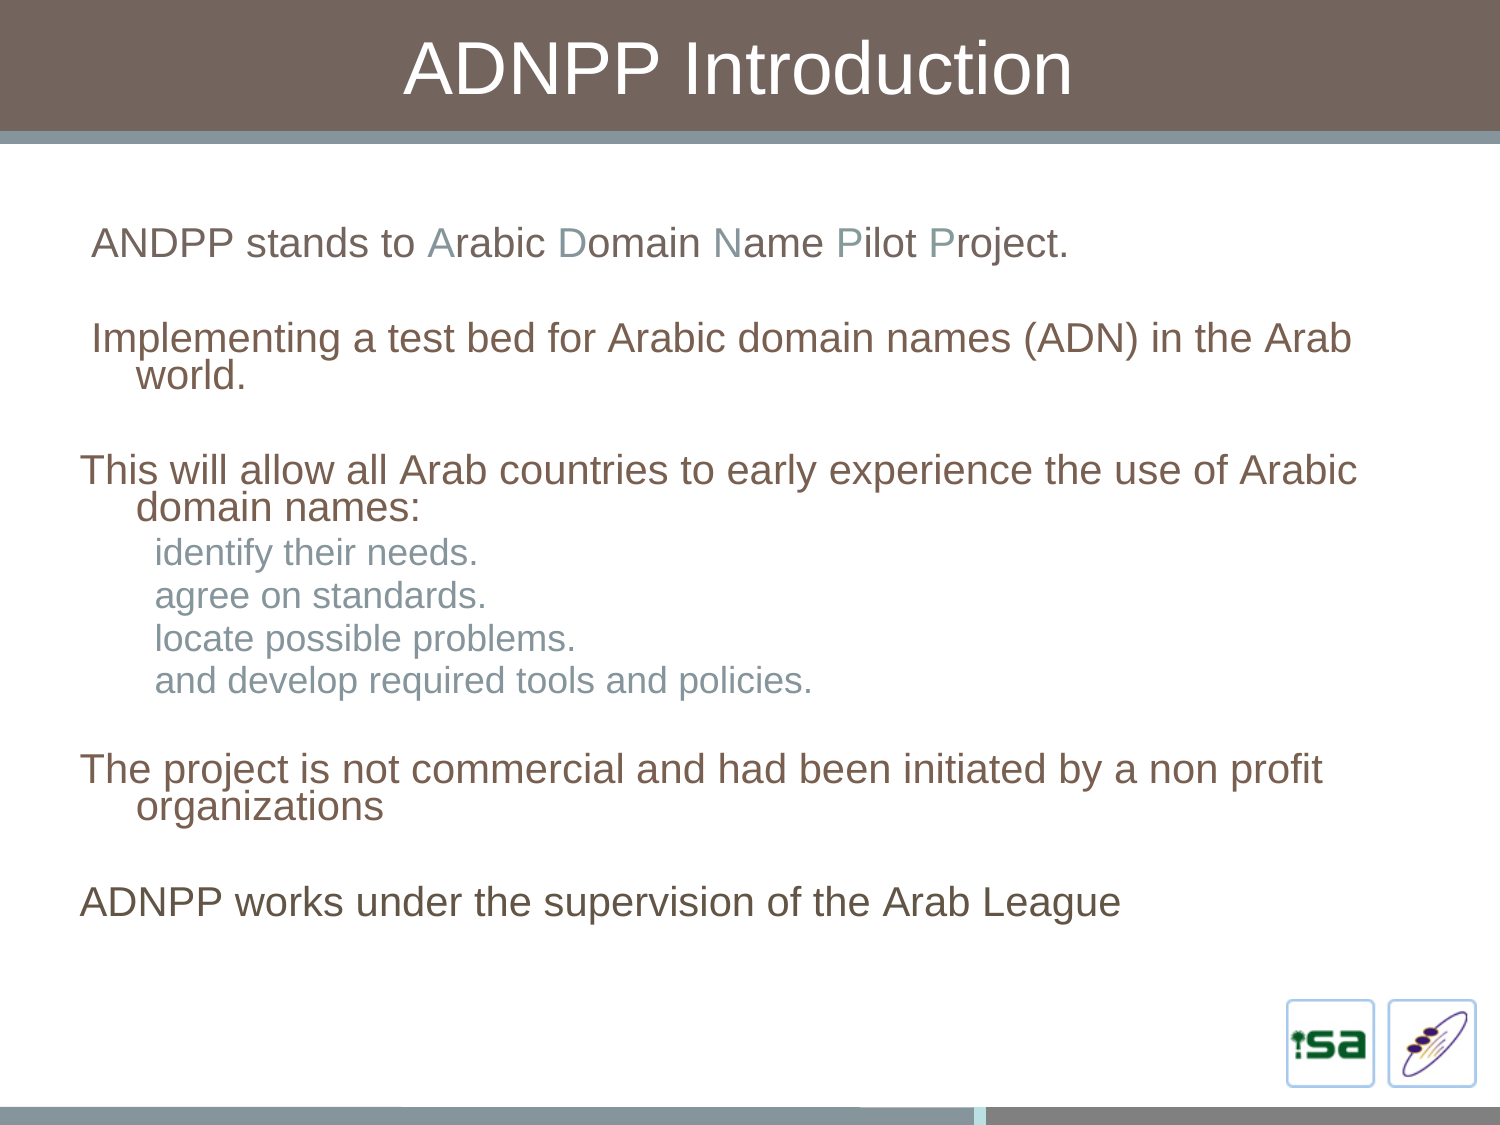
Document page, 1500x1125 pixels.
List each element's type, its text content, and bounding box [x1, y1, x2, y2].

text_box ADNPP Introduction [0, 0, 1500, 131]
list ANDPP stands to Arabic Domain Name Pilot Project. Implementing a test bed for Arabic domain names (ADN) in the Arab world. This will allow all Arab countries to early experience the use of Arabic domain names: identify their needs. agree on standards. locate possible problems. and develop required tools and policies. The project is not commercial and had been initiated by a non profit organizations ADNPP works under the supervision of the Arab League [64, 219, 1415, 1000]
picture [1286, 999, 1477, 1088]
